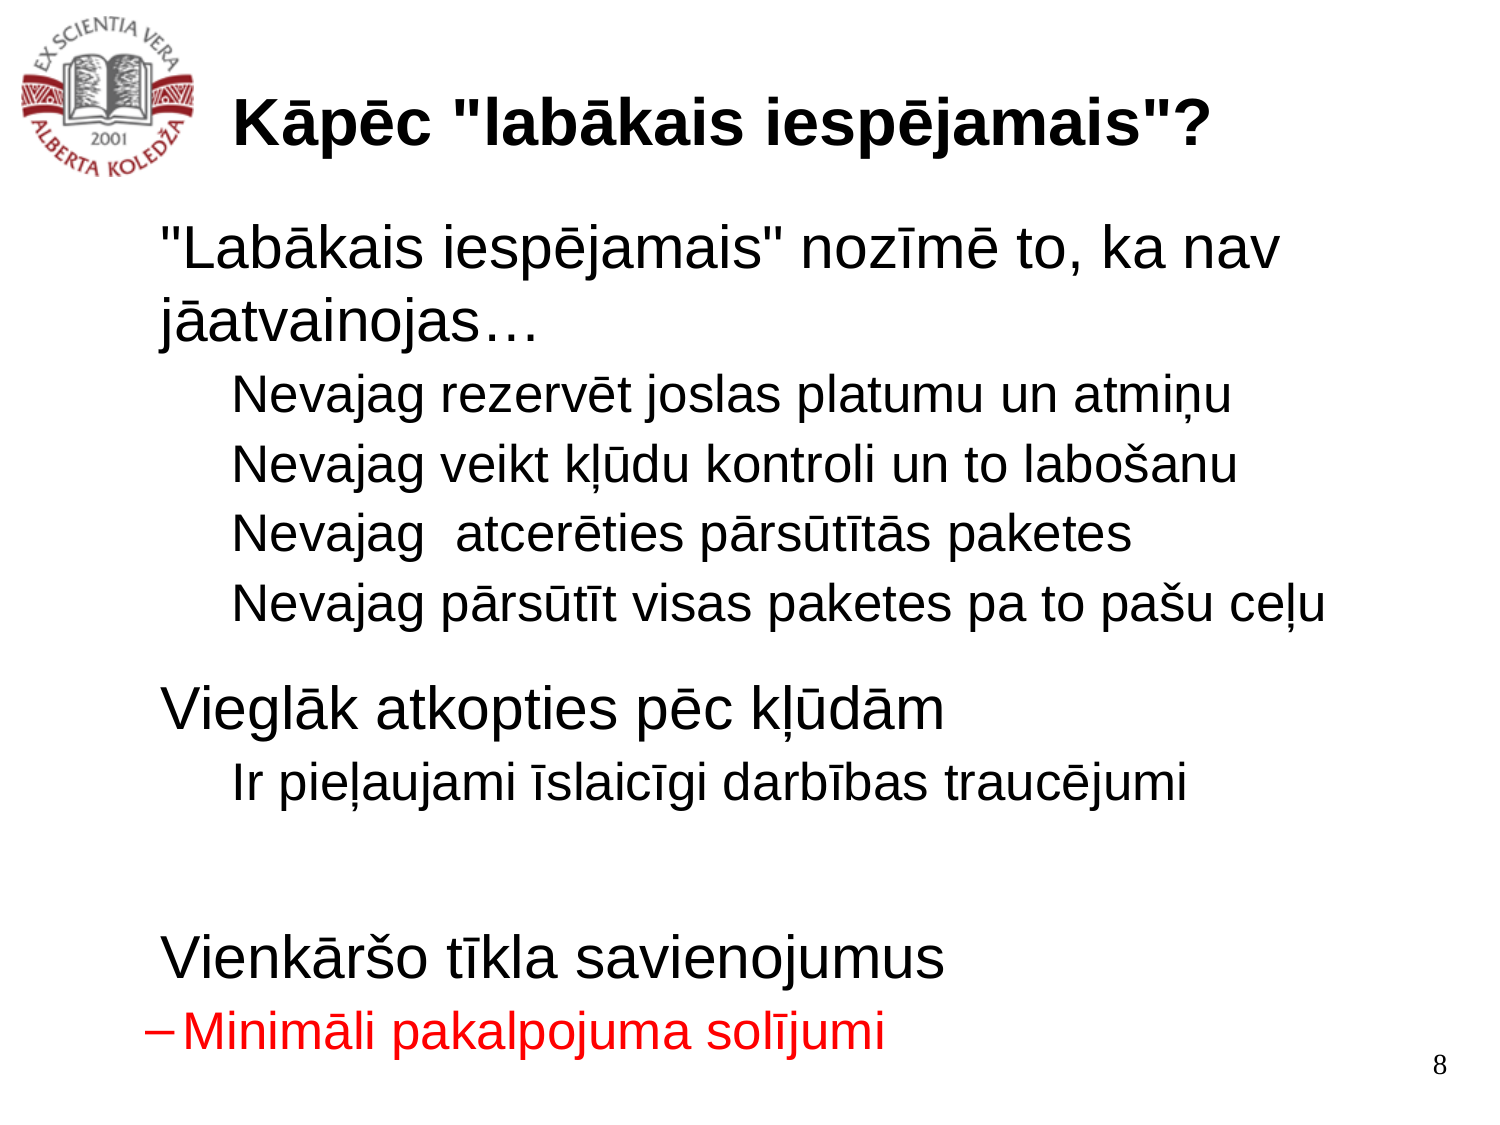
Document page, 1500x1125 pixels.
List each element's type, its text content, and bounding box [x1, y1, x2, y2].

title Kāpēc "labākais iespējamais"? [50, 62, 1374, 175]
picture [21, 16, 194, 177]
list "Labākais iespējamais" nozīmē to, ka nav jāatvainojas… Nevajag rezervēt joslas platumu un atmiņu Nevajag veikt kļūdu kontroli un to labošanu Nevajag atcerēties pārsūtītās paketes Nevajag pārsūtīt visas paketes pa to pašu ceļu Vieglāk atkopties pēc kļūdām Ir pieļaujami īslaicīgi darbības traucējumi Vienkāršo tīkla savienojumus Minimāli pakalpojuma solījumi [74, 200, 1463, 1101]
